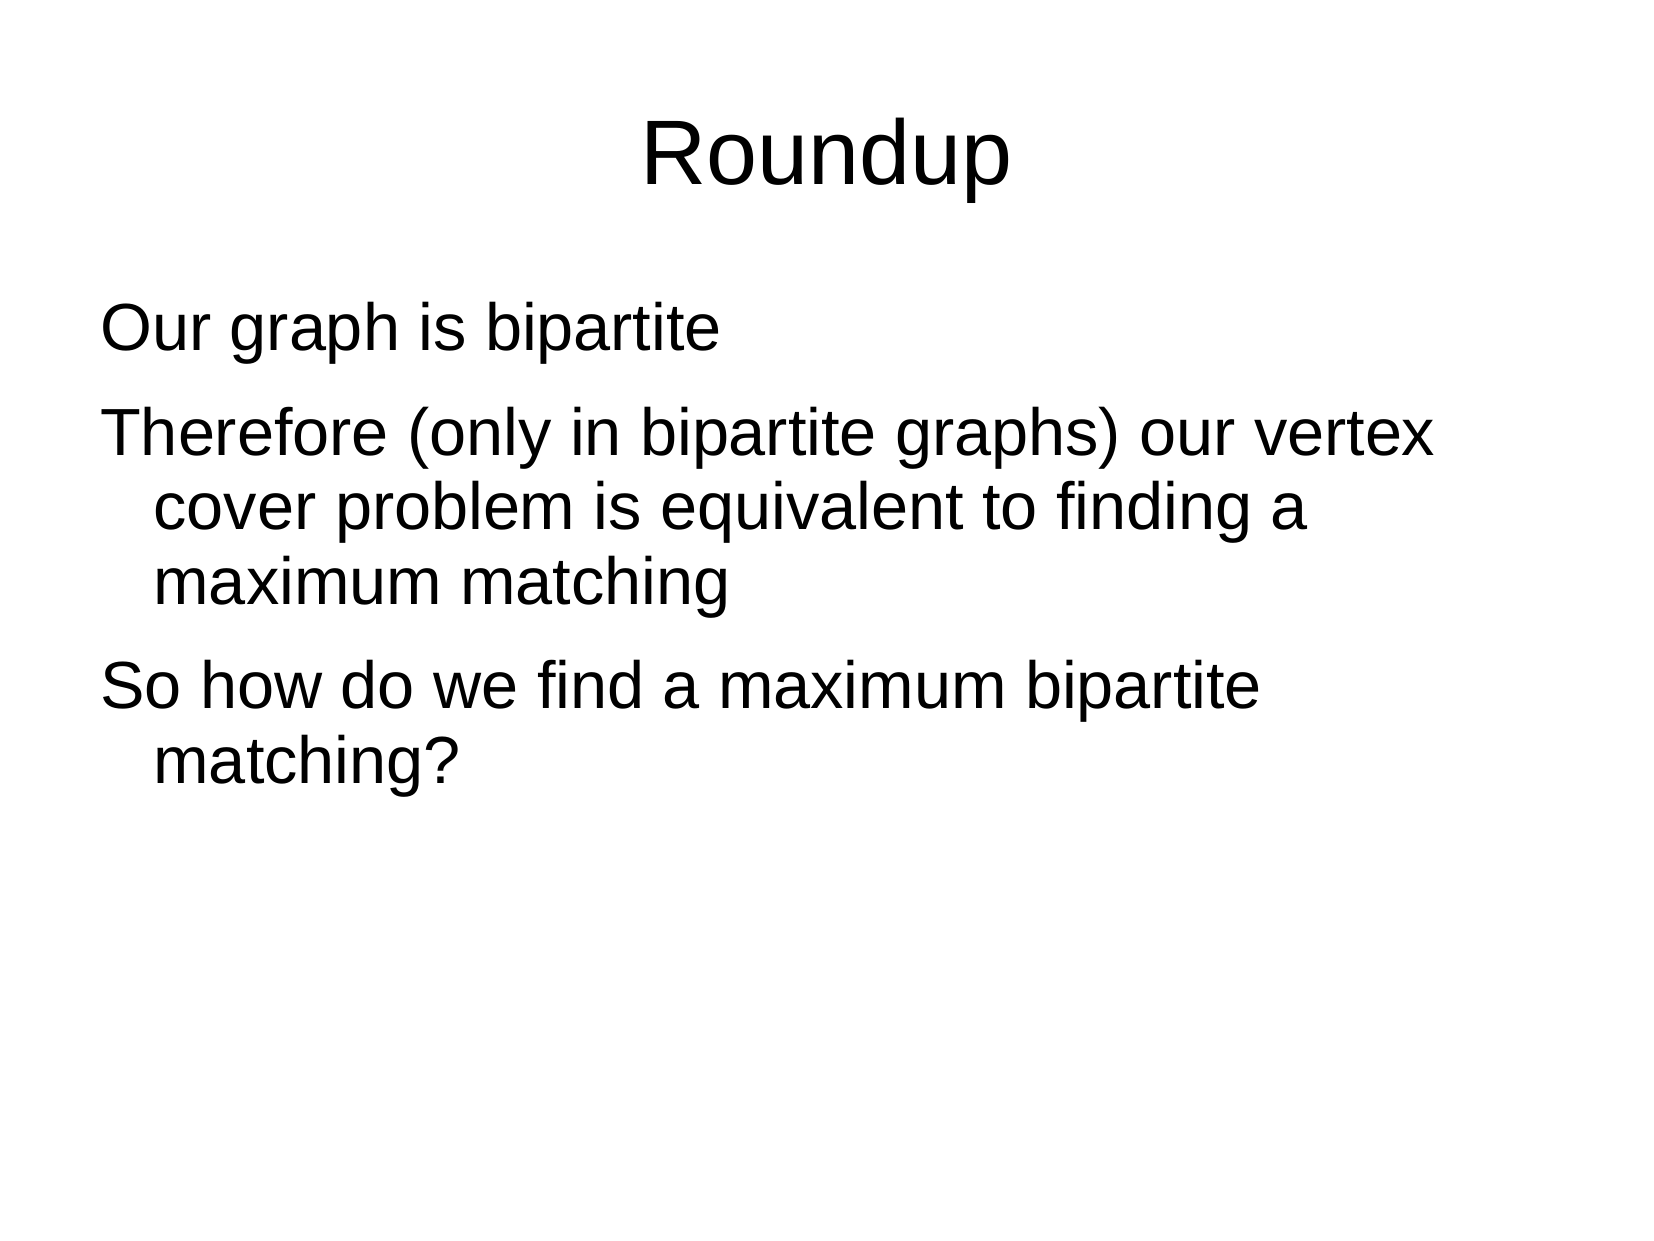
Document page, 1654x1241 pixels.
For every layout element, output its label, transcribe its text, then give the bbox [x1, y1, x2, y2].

title Roundup [82, 56, 1571, 250]
list Our graph is bipartite Therefore (only in bipartite graphs) our vertex cover problem is equivalent to finding a maximum matching So how do we find a maximum bipartite matching? [82, 290, 1571, 1094]
